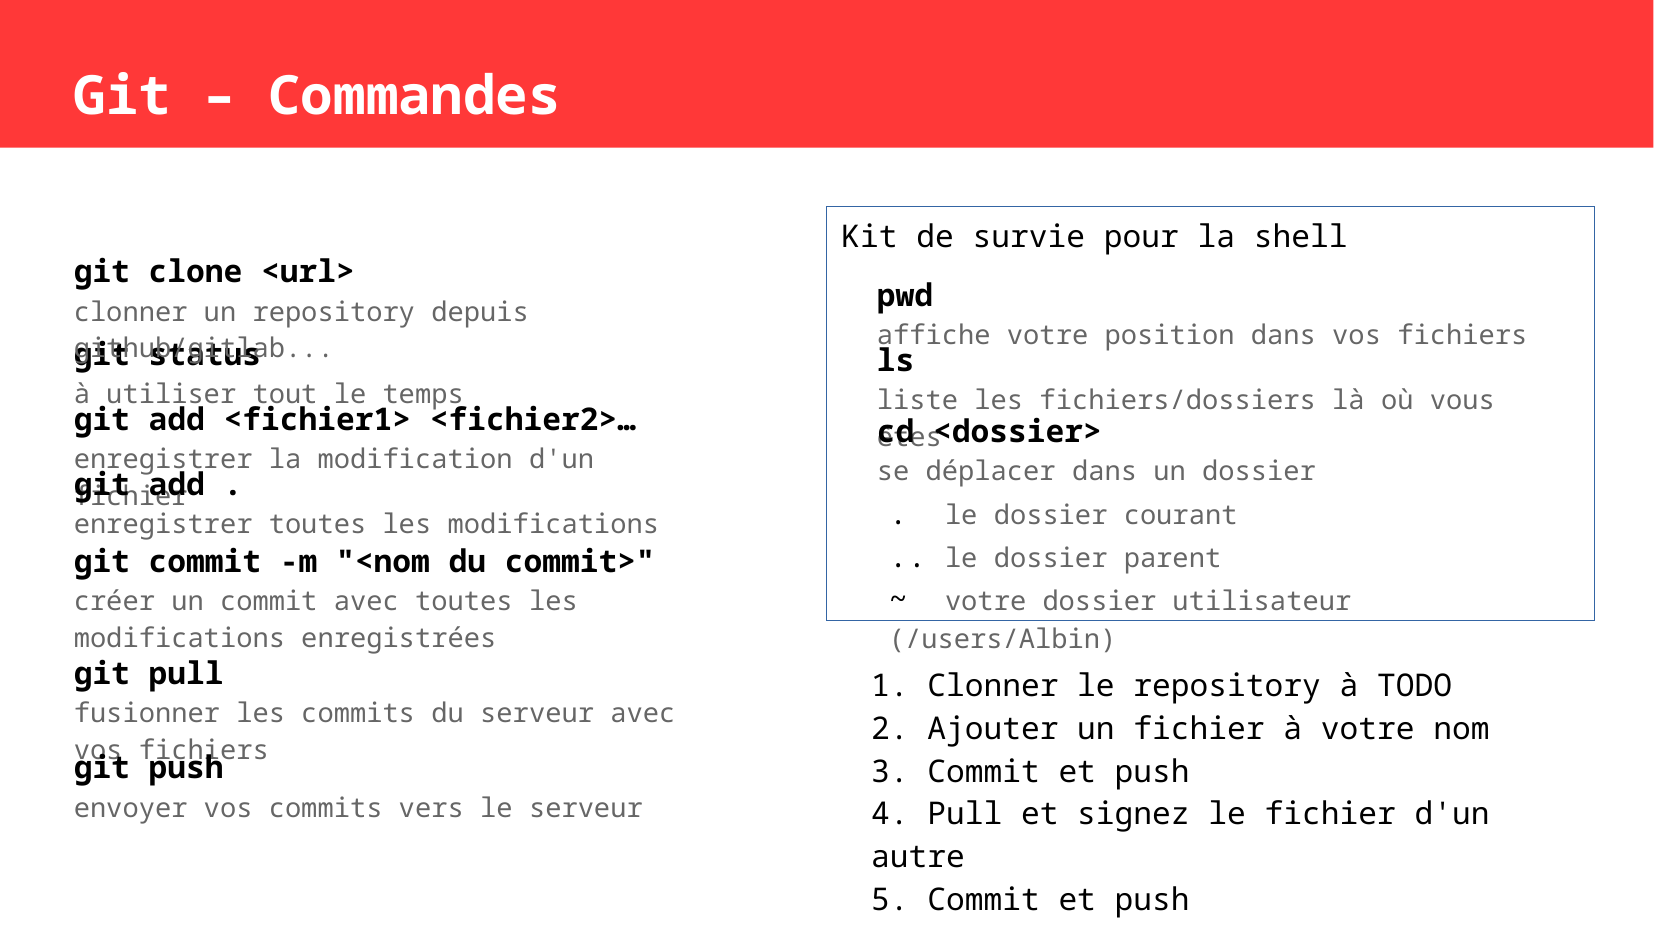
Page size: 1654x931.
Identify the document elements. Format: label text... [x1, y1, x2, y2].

text_box git add <fichier1> <fichier2>… enregistrer la modification d'un fichier [59, 389, 709, 454]
text_box git add . enregistrer toutes les modifications [59, 454, 709, 528]
text_box Git – Commandes [59, 49, 1506, 119]
text_box pwd affiche votre position dans vos fichiers [862, 265, 1571, 330]
text_box git pull fusionner les commits du serveur avec vos fichiers [59, 643, 709, 738]
text_box git push envoyer vos commits vers le serveur [59, 738, 709, 812]
text_box git clone <url> clonner un repository depuis github/gitlab... [59, 242, 768, 343]
text_box [0, 0, 1654, 148]
text_box git commit -m "<nom du commit>" créer un commit avec toutes les modifications enregistrées [59, 531, 709, 632]
text_box git status à utiliser tout le temps [59, 343, 532, 389]
text_box cd <dossier> se déplacer dans un dossier [862, 401, 1571, 502]
text_box ls liste les fichiers/dossiers là où vous êtes [862, 330, 1571, 401]
text_box 1. Clonner le repository à TODO 2. Ajouter un fichier à votre nom 3. Commit et push 4. Pull et signez le fichier d'un autre 5. Commit et push Attention aux merge conflicts ! [856, 655, 1565, 890]
text_box Kit de survie pour la shell [826, 206, 1595, 621]
text_box . le dossier courant .. le dossier parent ~ votre dossier utilisateur (/users/Albin) [874, 484, 1583, 593]
